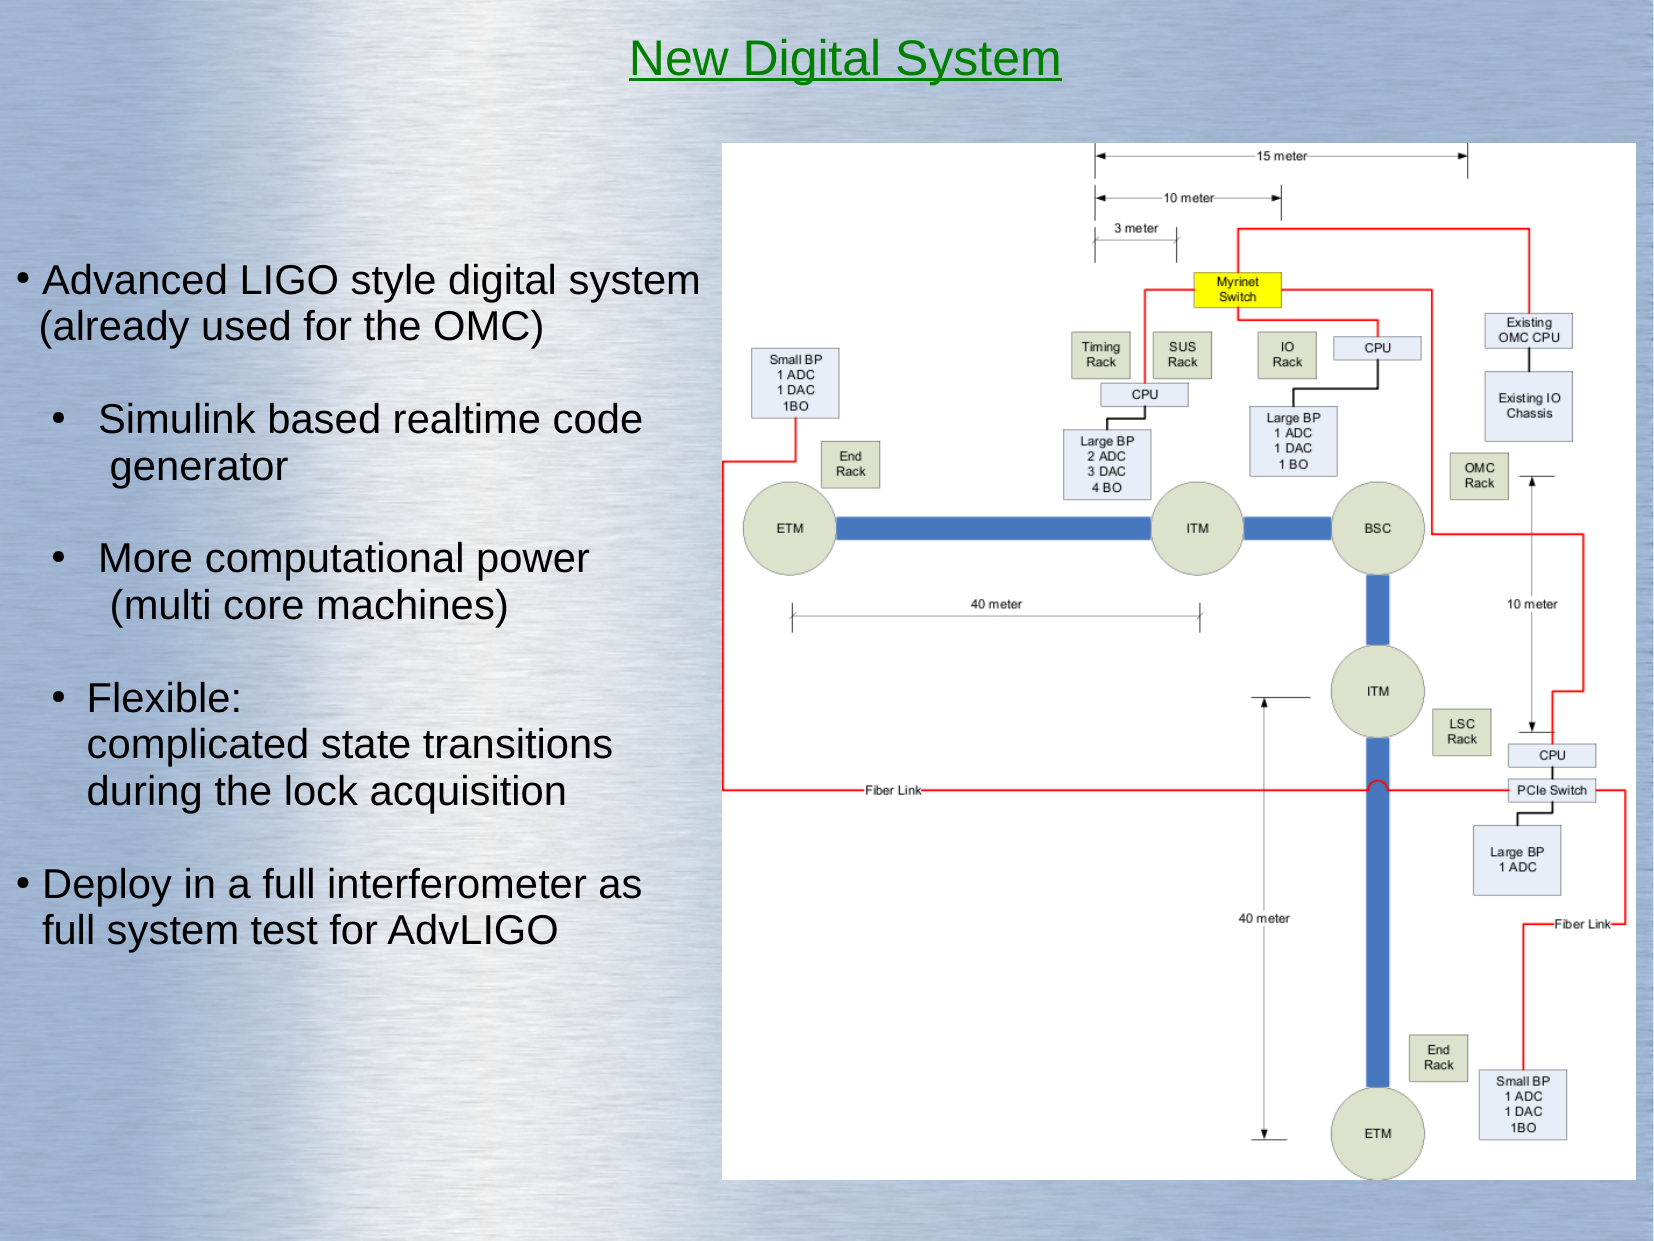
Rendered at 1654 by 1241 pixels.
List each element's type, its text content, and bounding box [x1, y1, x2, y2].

text_box Advanced LIGO style digital system (already used for the OMC) Simulink based realtime code generator More computational power (multi core machines) Flexible: complicated state transitions during the lock acquisition Deploy in a full interferometer as full system test for AdvLIGO [0, 248, 728, 961]
picture [0, 0, 1654, 1241]
text_box New Digital System [611, 20, 1080, 97]
